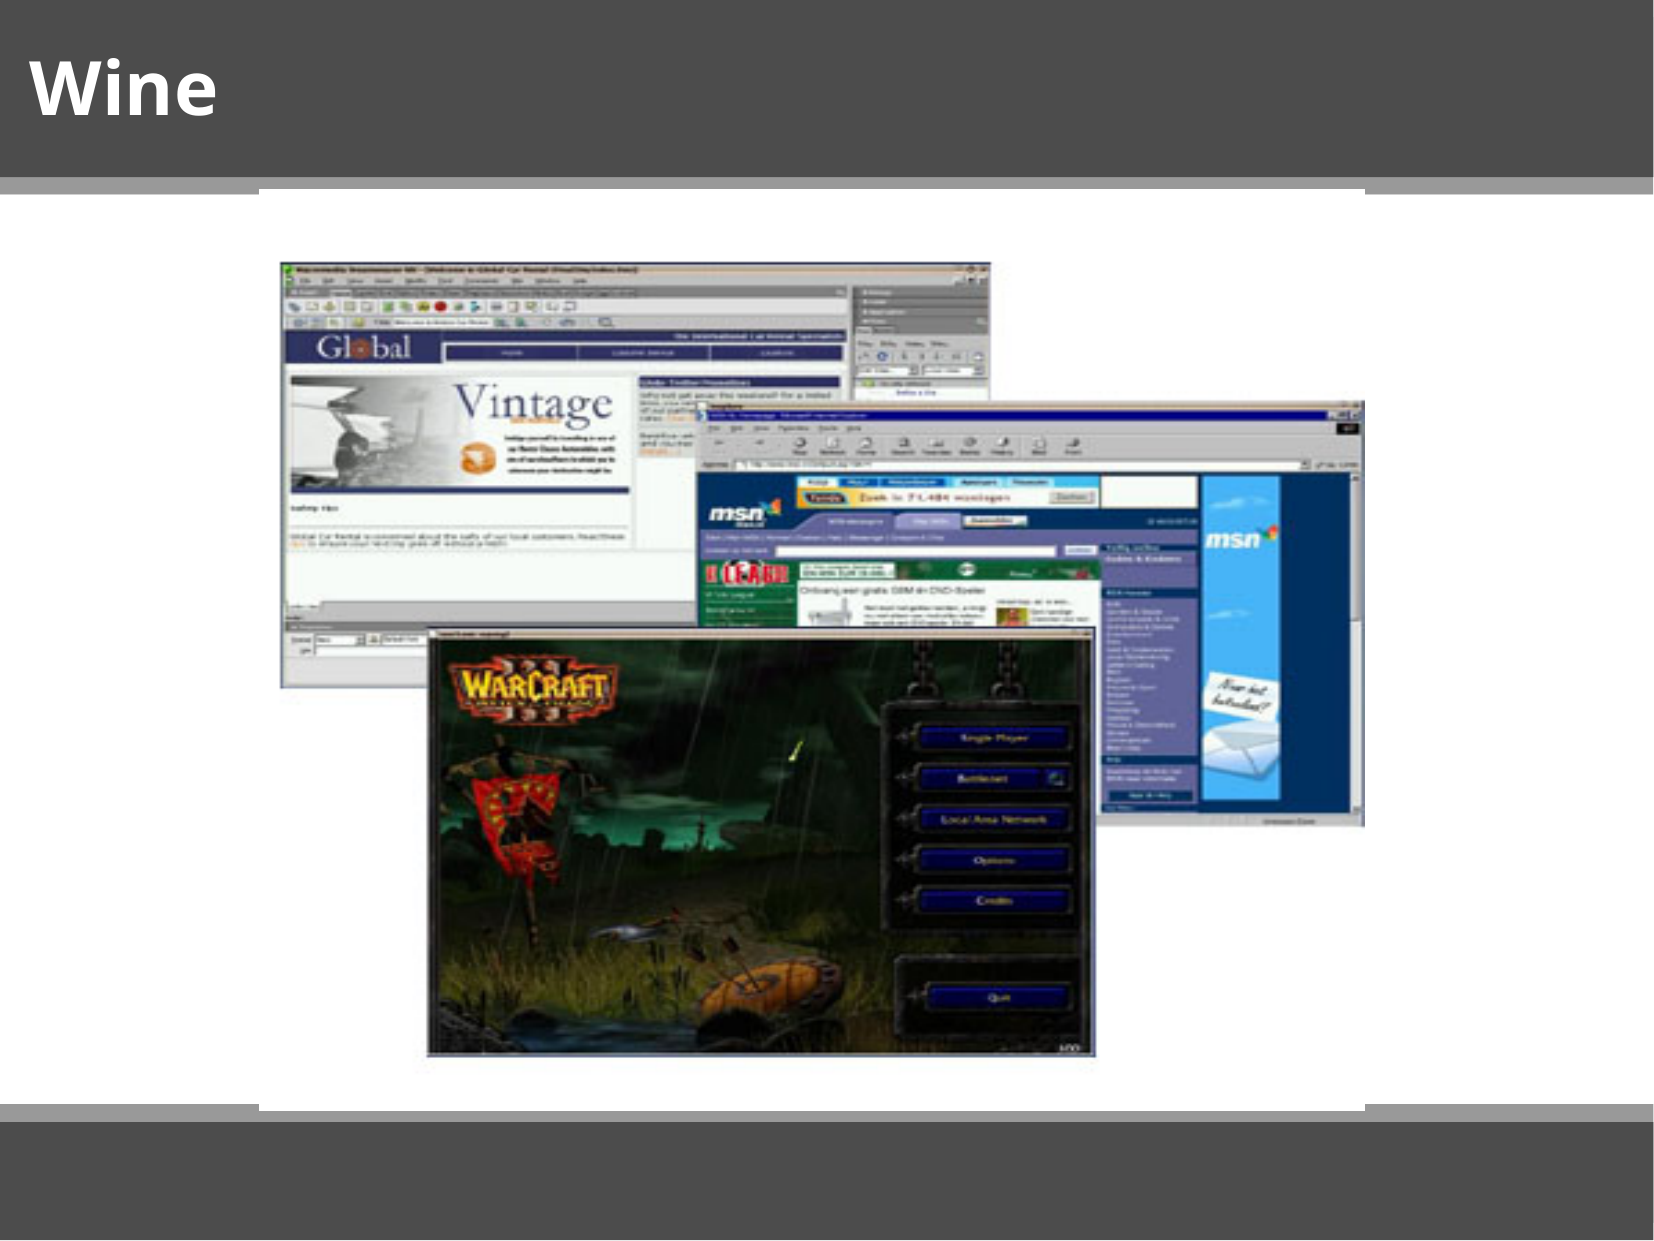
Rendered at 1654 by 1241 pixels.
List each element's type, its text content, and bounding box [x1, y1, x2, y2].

title Wine [29, 15, 1654, 158]
picture [259, 189, 1365, 1111]
